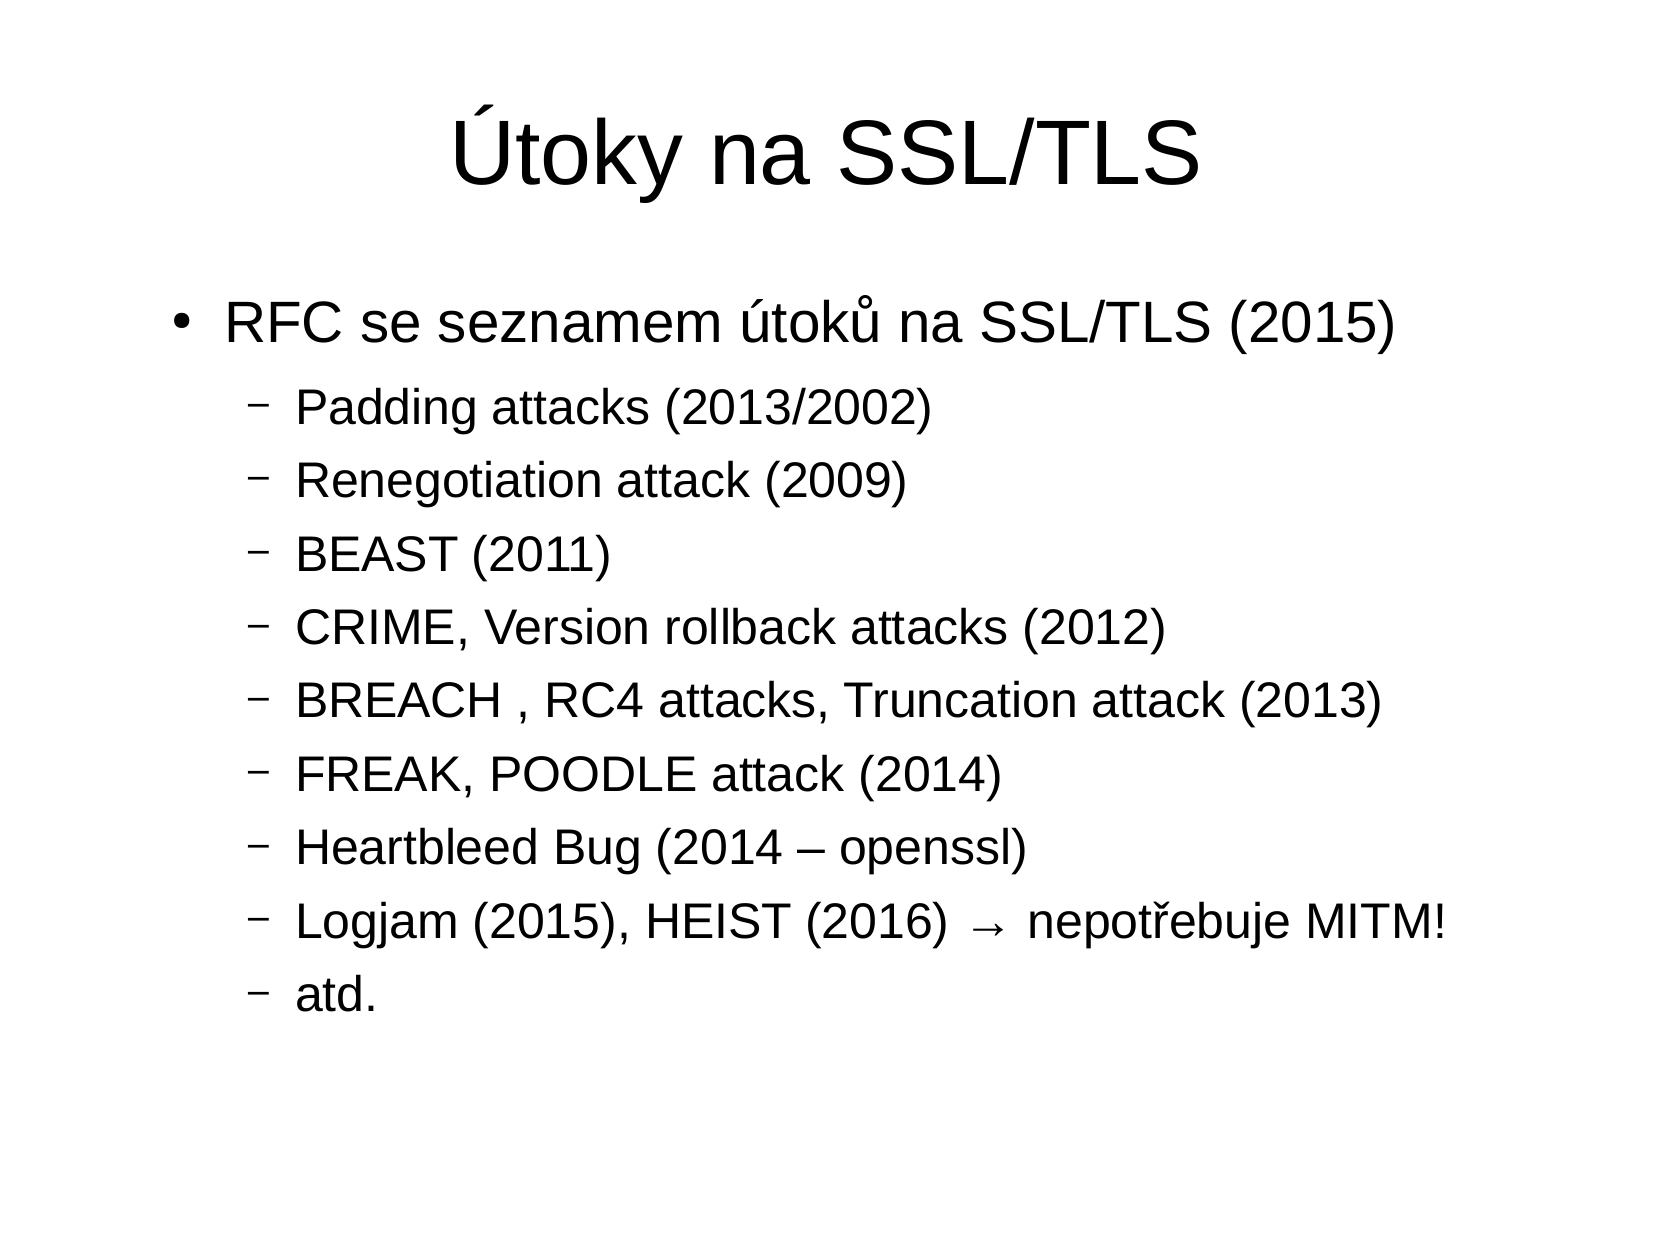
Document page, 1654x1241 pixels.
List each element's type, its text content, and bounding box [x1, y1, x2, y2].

list RFC se seznamem útoků na SSL/TLS (2015) Padding attacks (2013/2002) Renegotiation attack (2009) BEAST (2011) CRIME, Version rollback attacks (2012) BREACH , RC4 attacks, Truncation attack (2013) FREAK, POODLE attack (2014) Heartbleed Bug (2014 – openssl) Logjam (2015), HEIST (2016) → nepotřebuje MITM! atd. [82, 290, 1571, 1109]
title Útoky na SSL/TLS [82, 49, 1571, 257]
